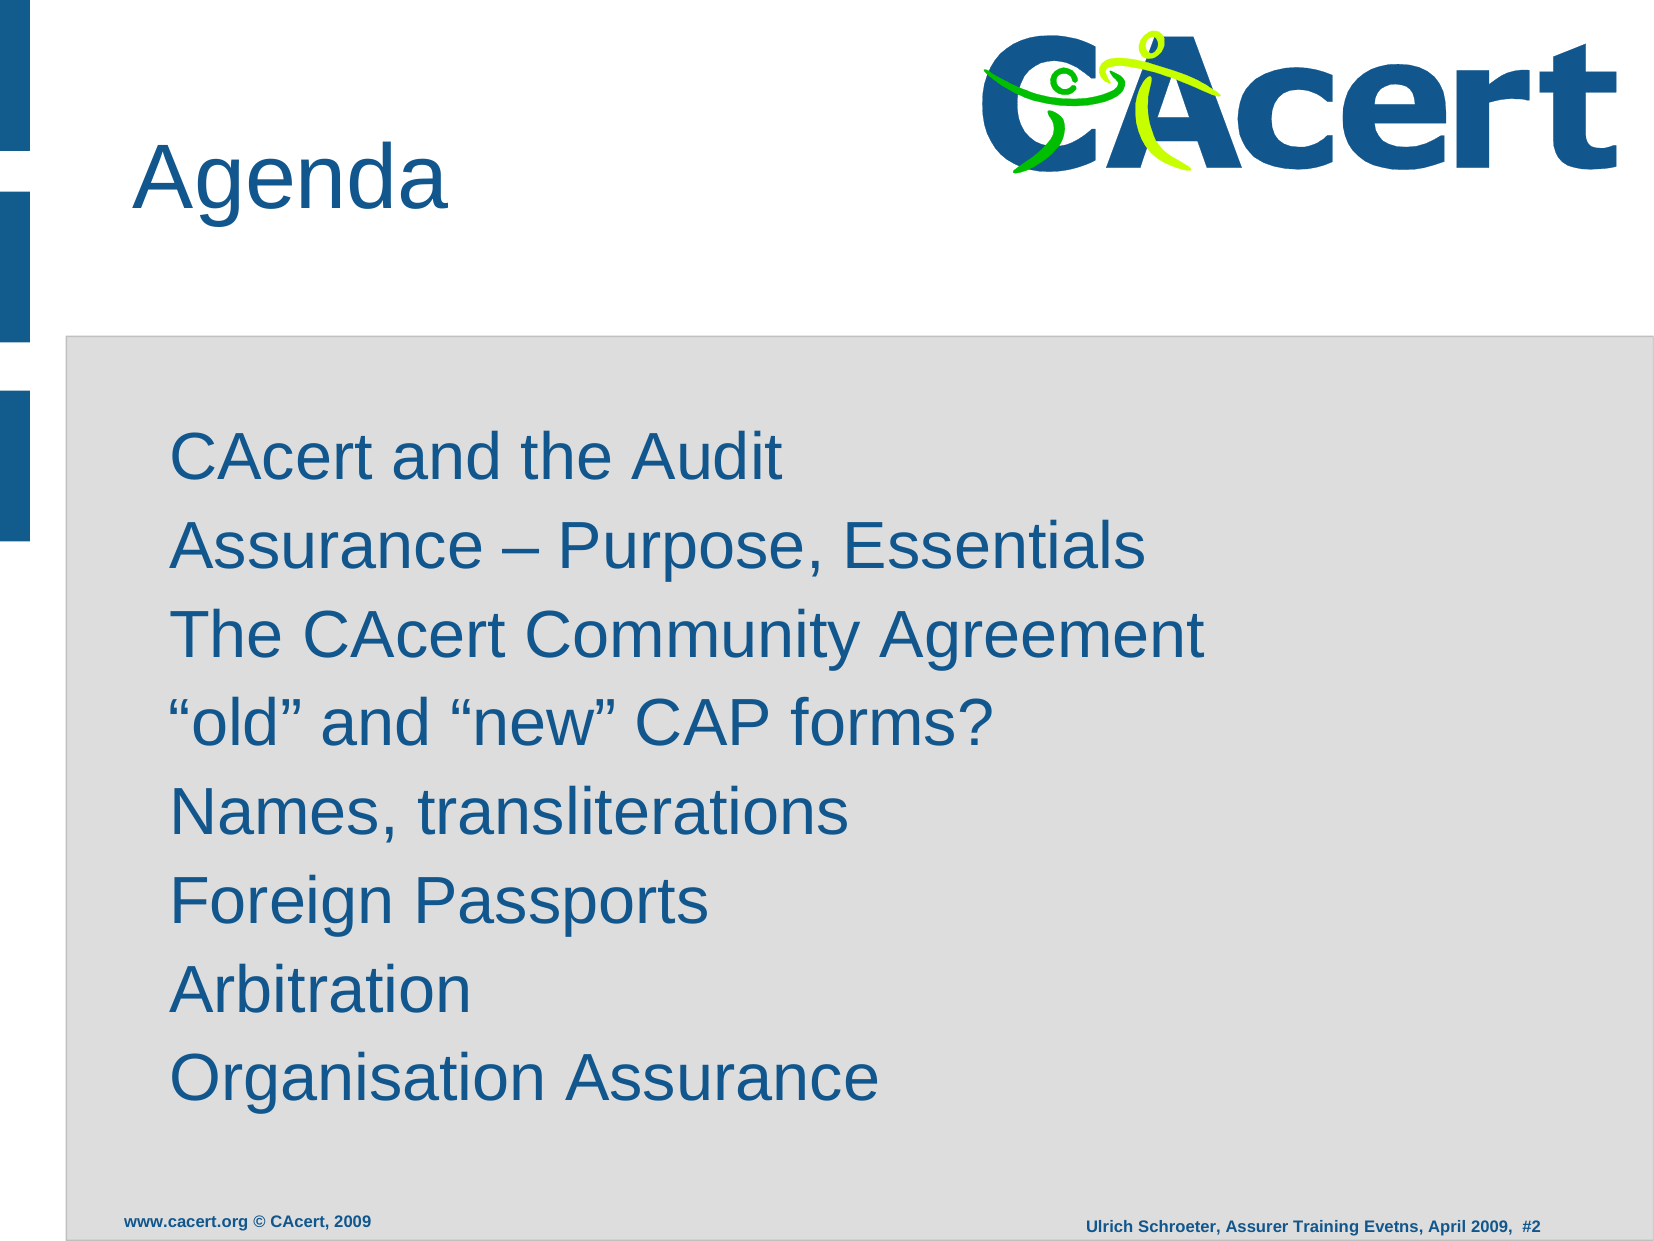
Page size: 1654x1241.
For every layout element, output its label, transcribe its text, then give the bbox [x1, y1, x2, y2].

text_box Agenda [118, 118, 465, 239]
text_box CAcert and the Audit Assurance – Purpose, Essentials The CAcert Community Agreement “old” and “new” CAP forms? Names, transliterations Foreign Passports Arbitration Organisation Assurance [135, 397, 1238, 1123]
